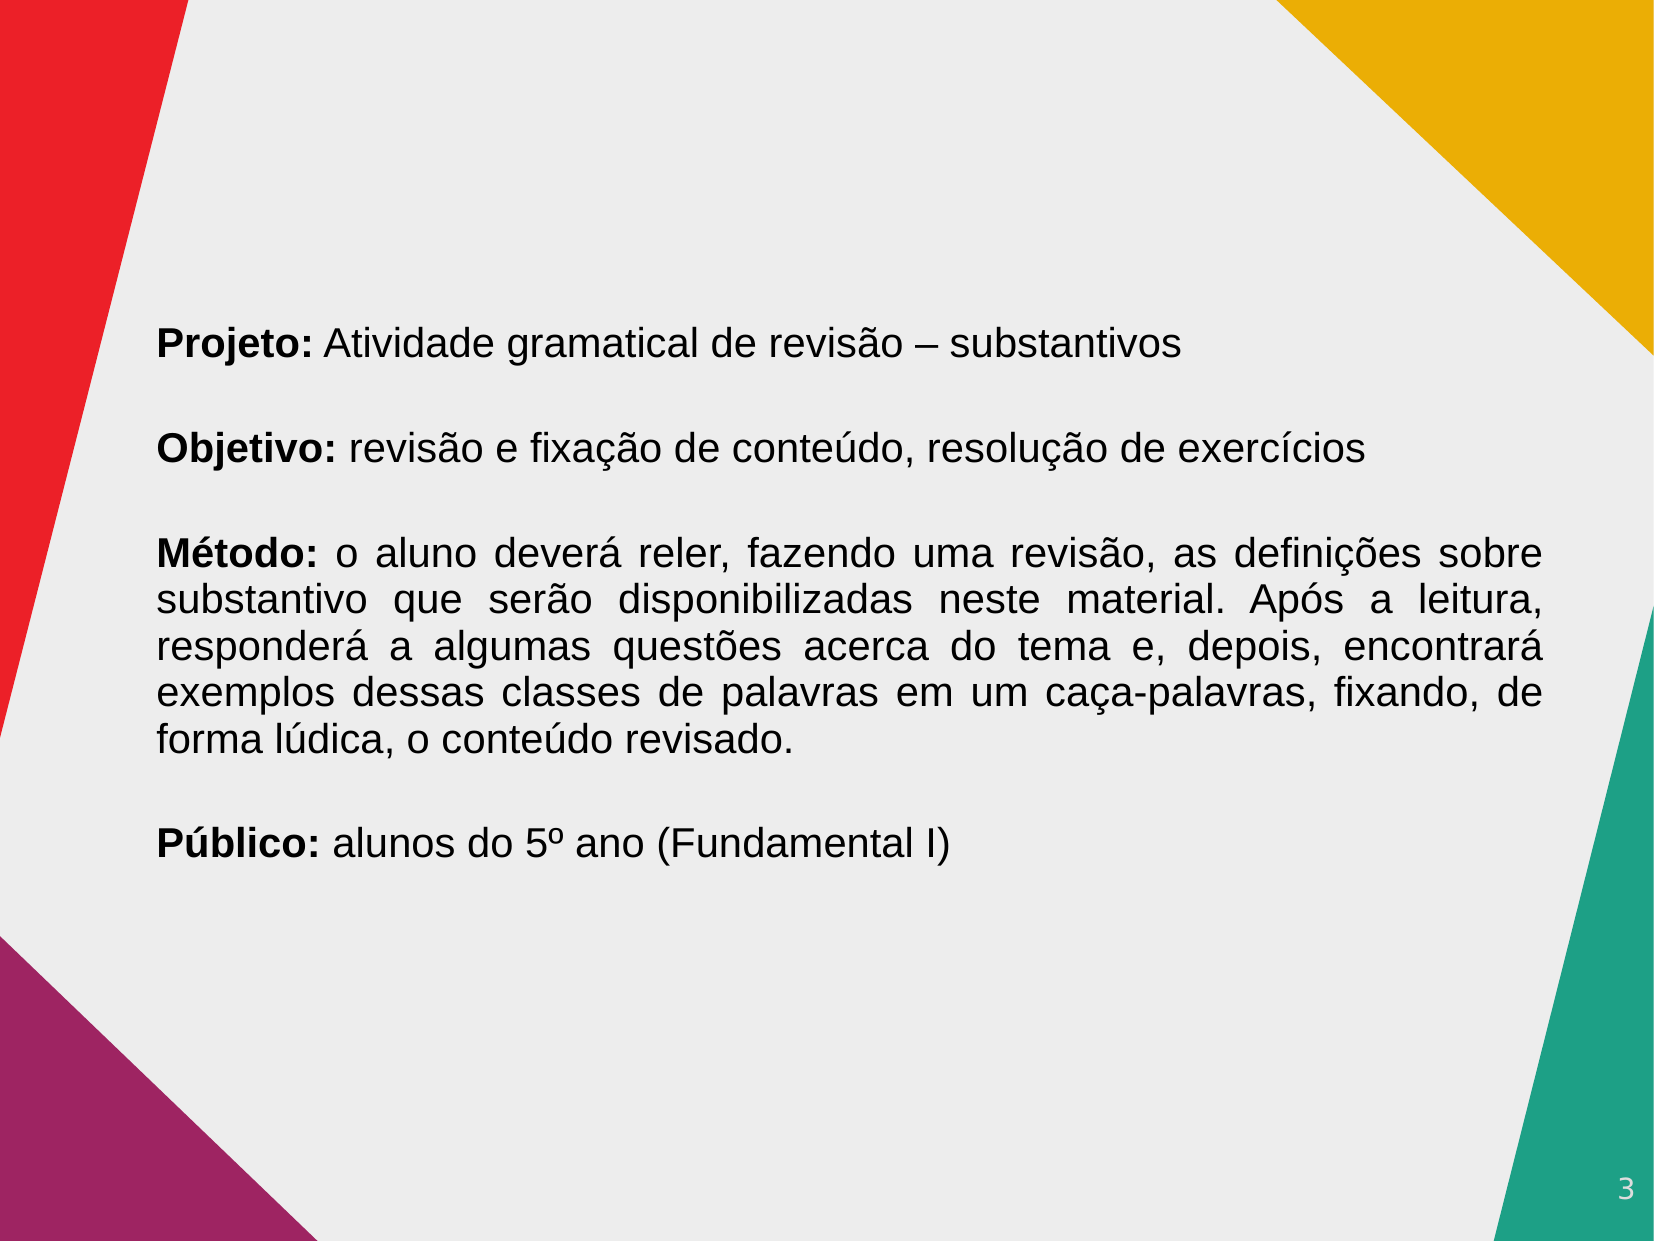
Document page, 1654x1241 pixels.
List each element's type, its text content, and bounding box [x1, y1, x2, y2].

text_box Projeto: Atividade gramatical de revisão – substantivos Objetivo: revisão e fixação de conteúdo, resolução de exercícios Método: o aluno deverá reler, fazendo uma revisão, as definições sobre substantivo que serão disponibilizadas neste material. Após a leitura, responderá a algumas questões acerca do tema e, depois, encontrará exemplos dessas classes de palavras em um caça-palavras, fixando, de forma lúdica, o conteúdo revisado. Público: alunos do 5º ano (Fundamental I) [141, 312, 1560, 875]
